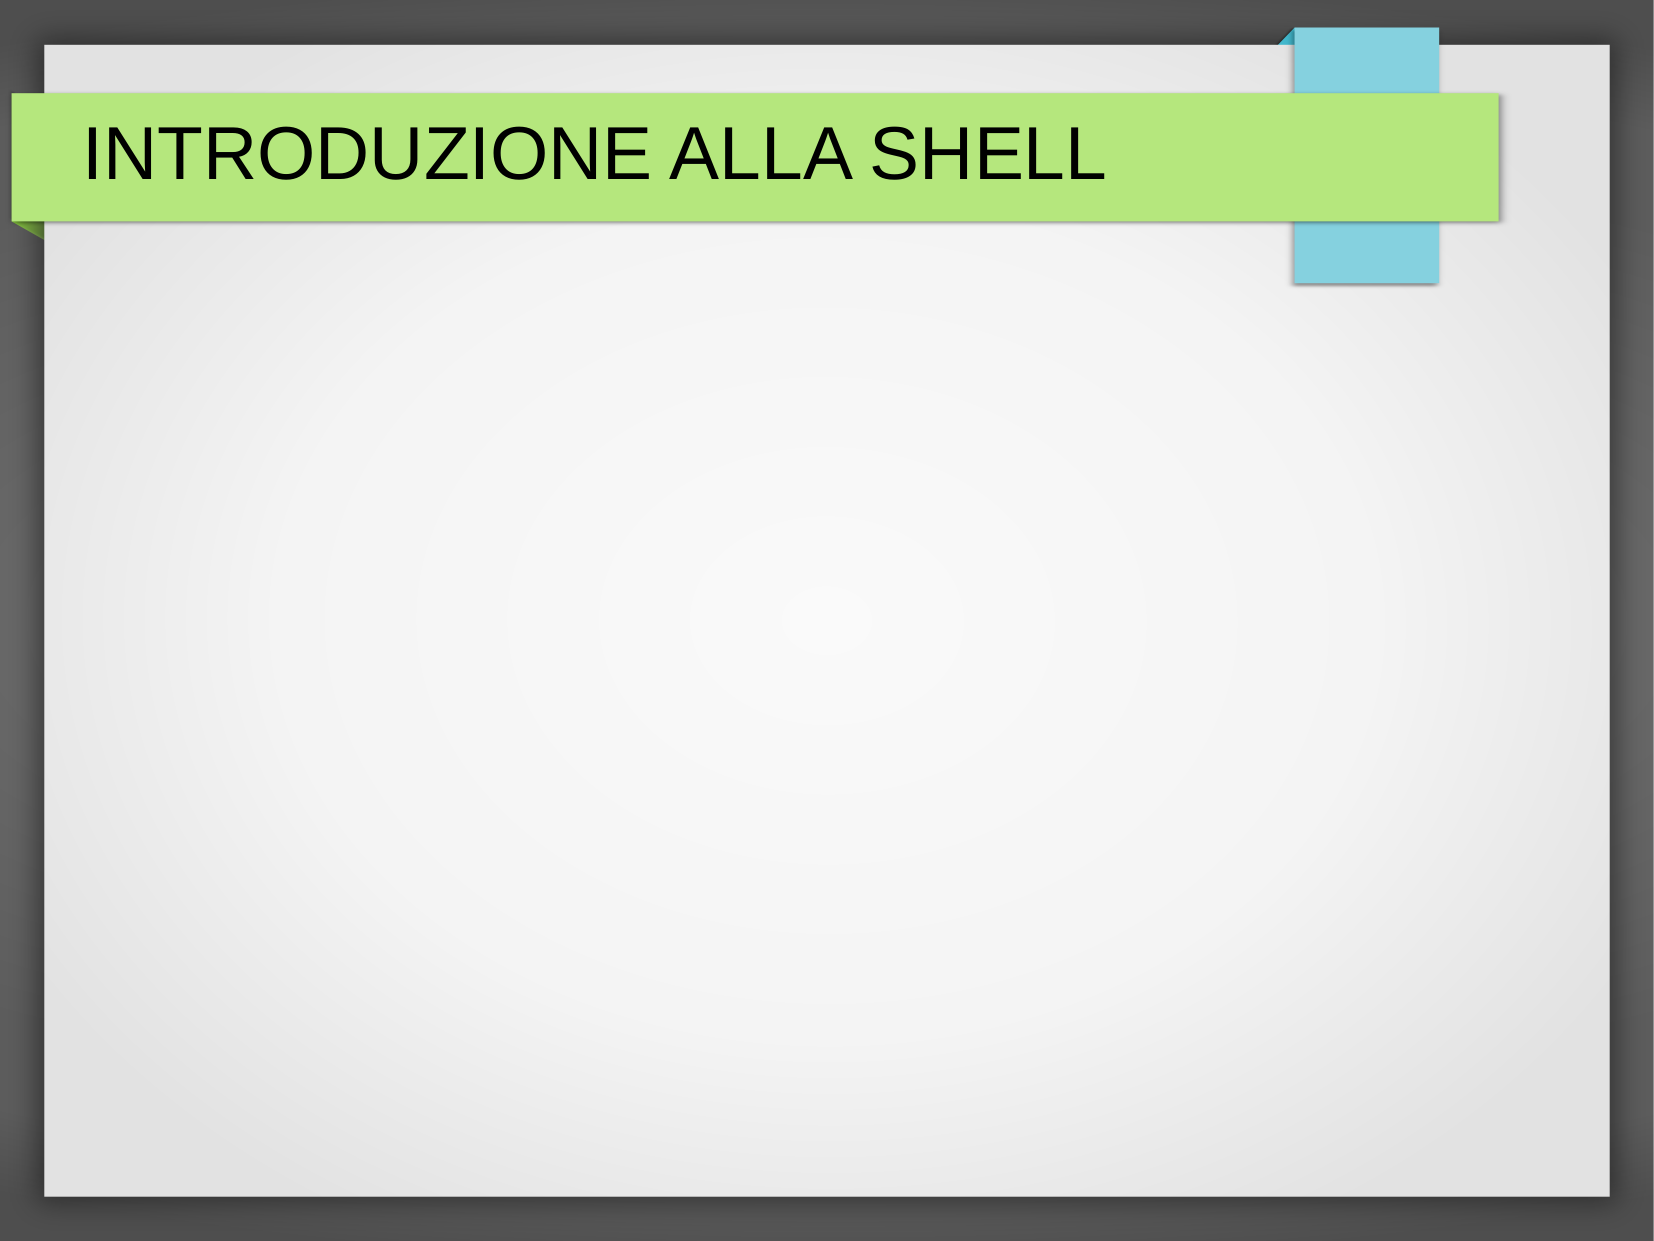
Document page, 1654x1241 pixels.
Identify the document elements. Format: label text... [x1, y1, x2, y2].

title INTRODUZIONE ALLA SHELL [82, 94, 1264, 213]
picture [0, 0, 1654, 1241]
